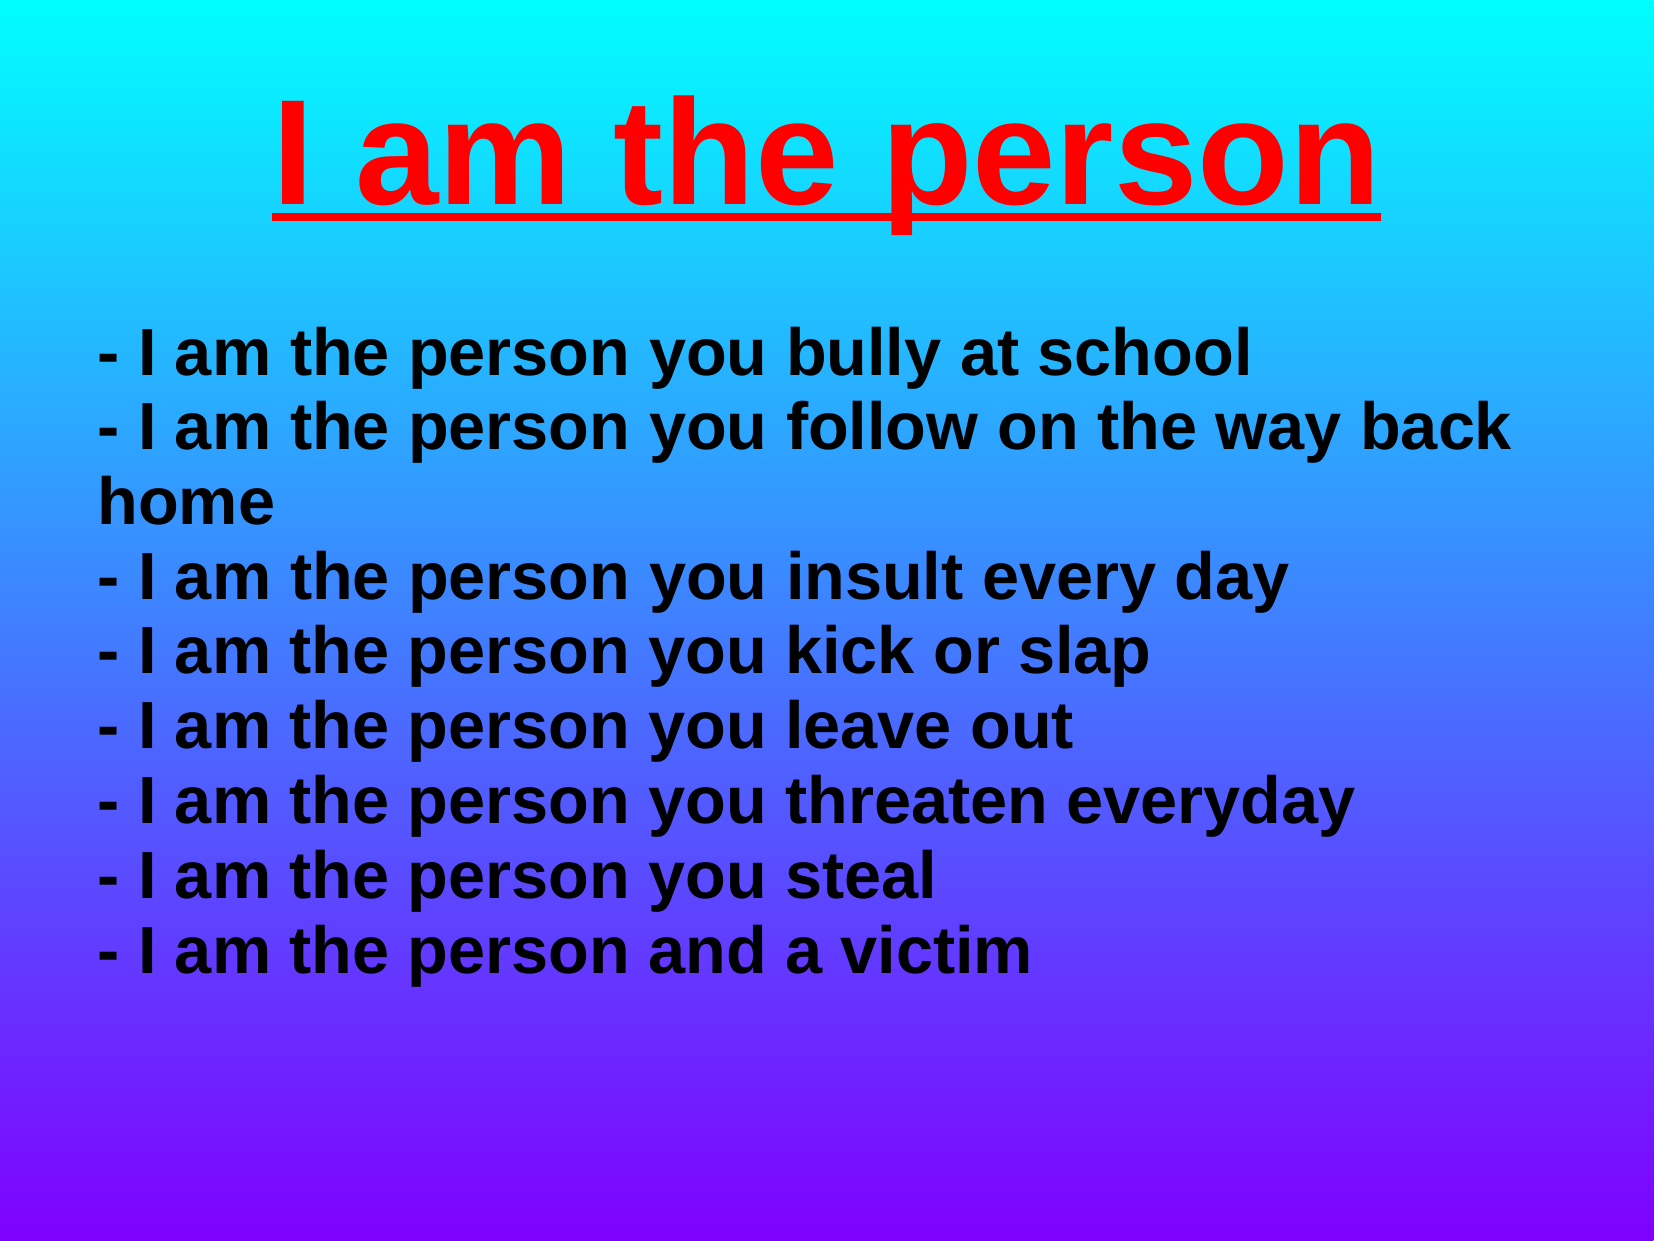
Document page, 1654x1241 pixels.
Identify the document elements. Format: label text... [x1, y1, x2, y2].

list [70, 303, 1560, 1023]
title I am the person [82, 49, 1571, 257]
text_box - I am the person you bully at school - I am the person you follow on the way back home - I am the person you insult every day - I am the person you kick or slap - I am the person you leave out - I am the person you threaten everyday - I am the person you steal - I am the person and a victim [82, 307, 1654, 1146]
